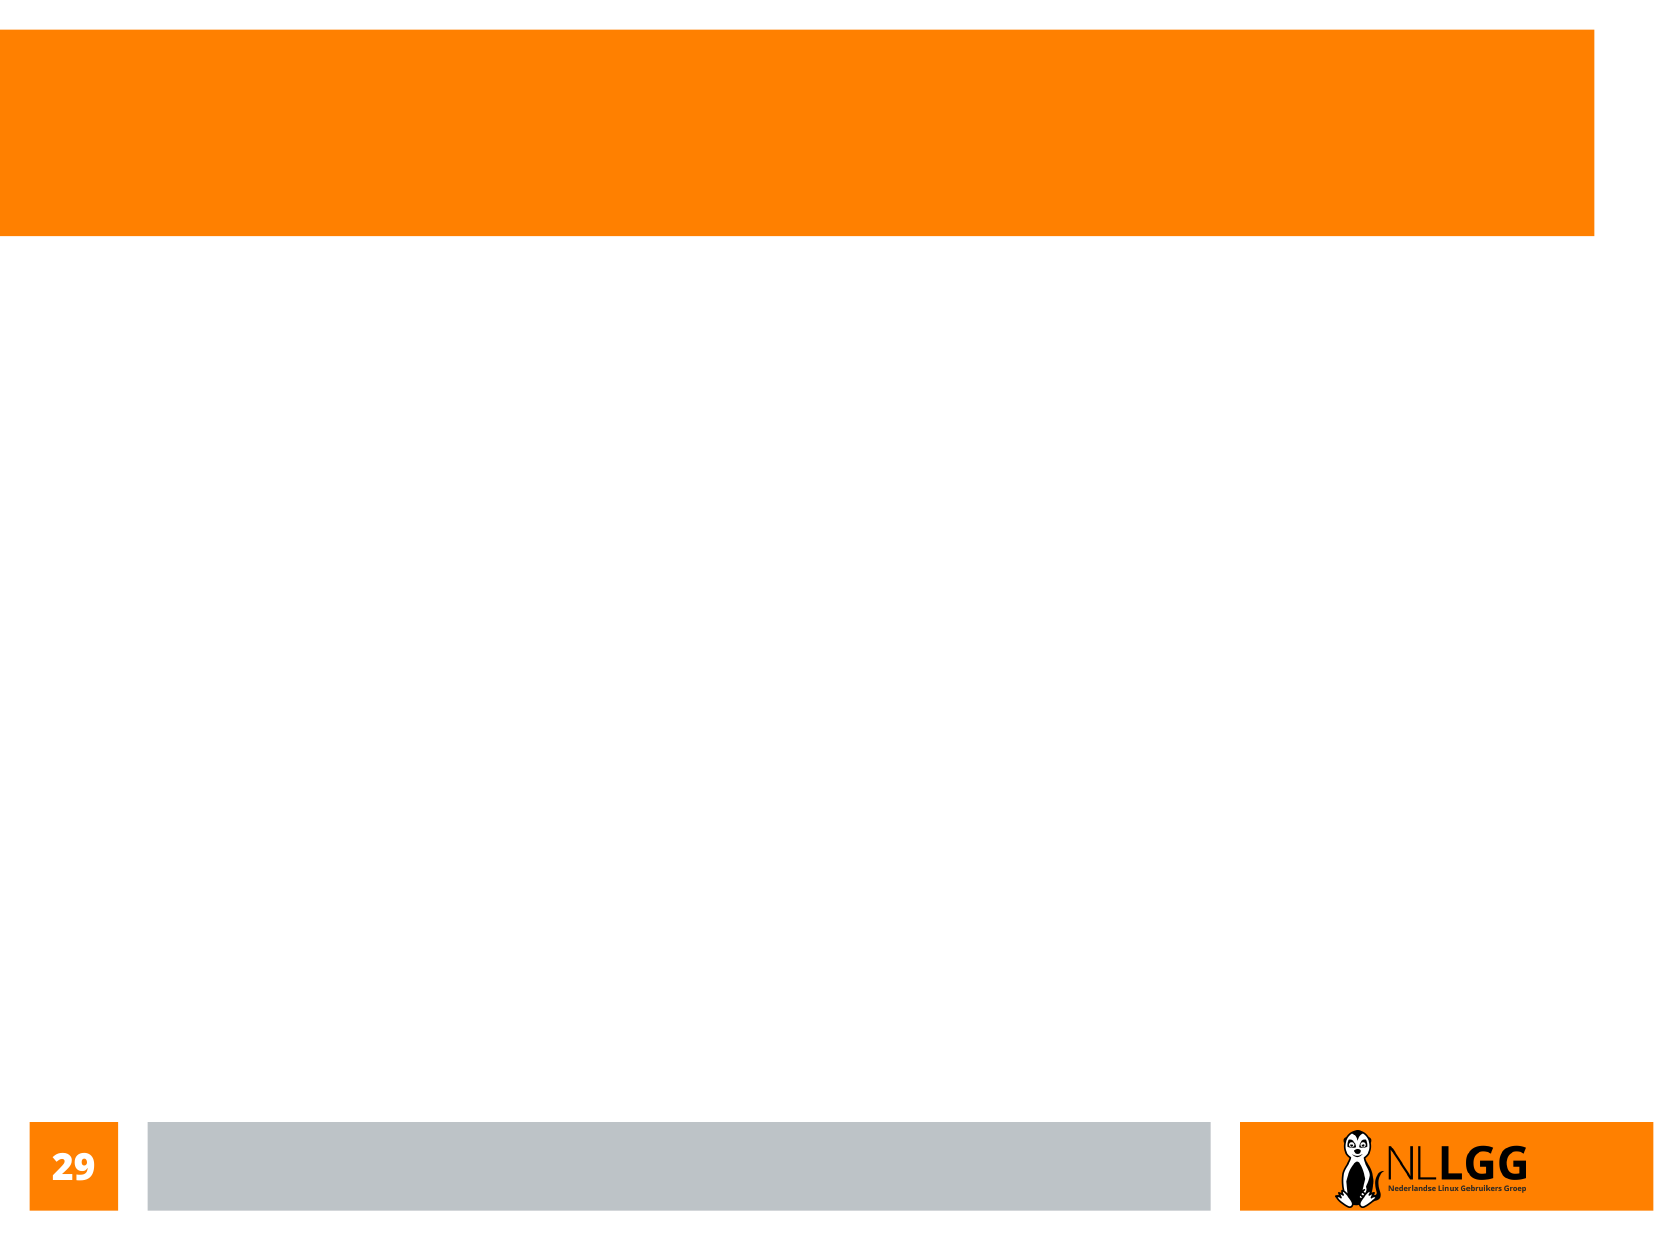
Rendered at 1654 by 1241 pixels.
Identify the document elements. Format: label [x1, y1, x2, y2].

picture [1335, 1130, 1526, 1208]
